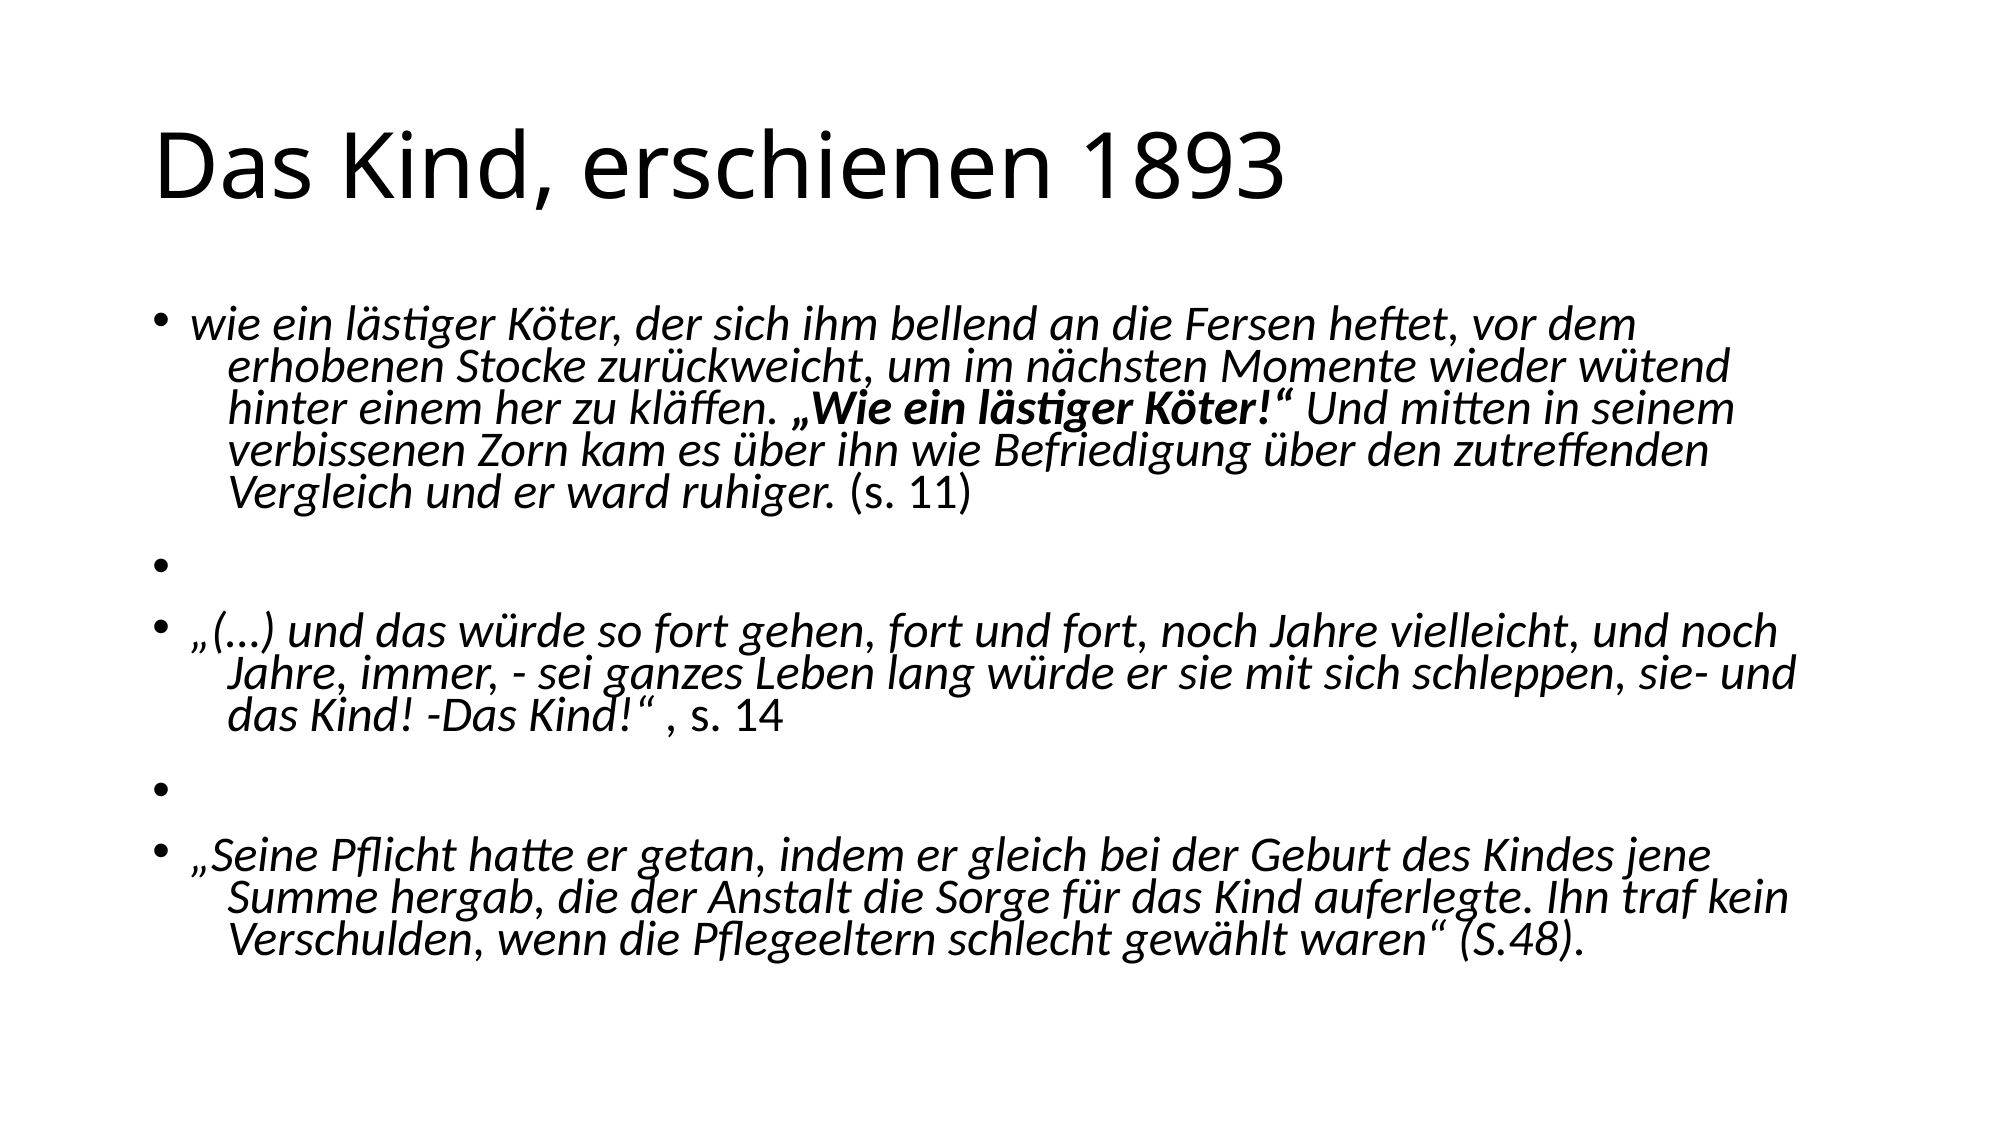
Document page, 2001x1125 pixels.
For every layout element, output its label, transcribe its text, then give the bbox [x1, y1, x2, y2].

title Das Kind, erschienen 1893 [137, 59, 1863, 278]
list wie ein lästiger Köter, der sich ihm bellend an die Fersen heftet, vor dem erhobenen Stocke zurückweicht, um im nächsten Momente wieder wütend hinter einem her zu kläffen. „Wie ein lästiger Köter!“ Und mitten in seinem verbissenen Zorn kam es über ihn wie Befriedigung über den zutreffenden Vergleich und er ward ruhiger. (s. 11) „(…) und das würde so fort gehen, fort und fort, noch Jahre vielleicht, und noch Jahre, immer, - sei ganzes Leben lang würde er sie mit sich schleppen, sie- und das Kind! -Das Kind!“ , s. 14 „Seine Pflicht hatte er getan, indem er gleich bei der Geburt des Kindes jene Summe hergab, die der Anstalt die Sorge für das Kind auferlegte. Ihn traf kein Verschulden, wenn die Pflegeeltern schlecht gewählt waren“ (S.48). [137, 299, 1863, 1014]
